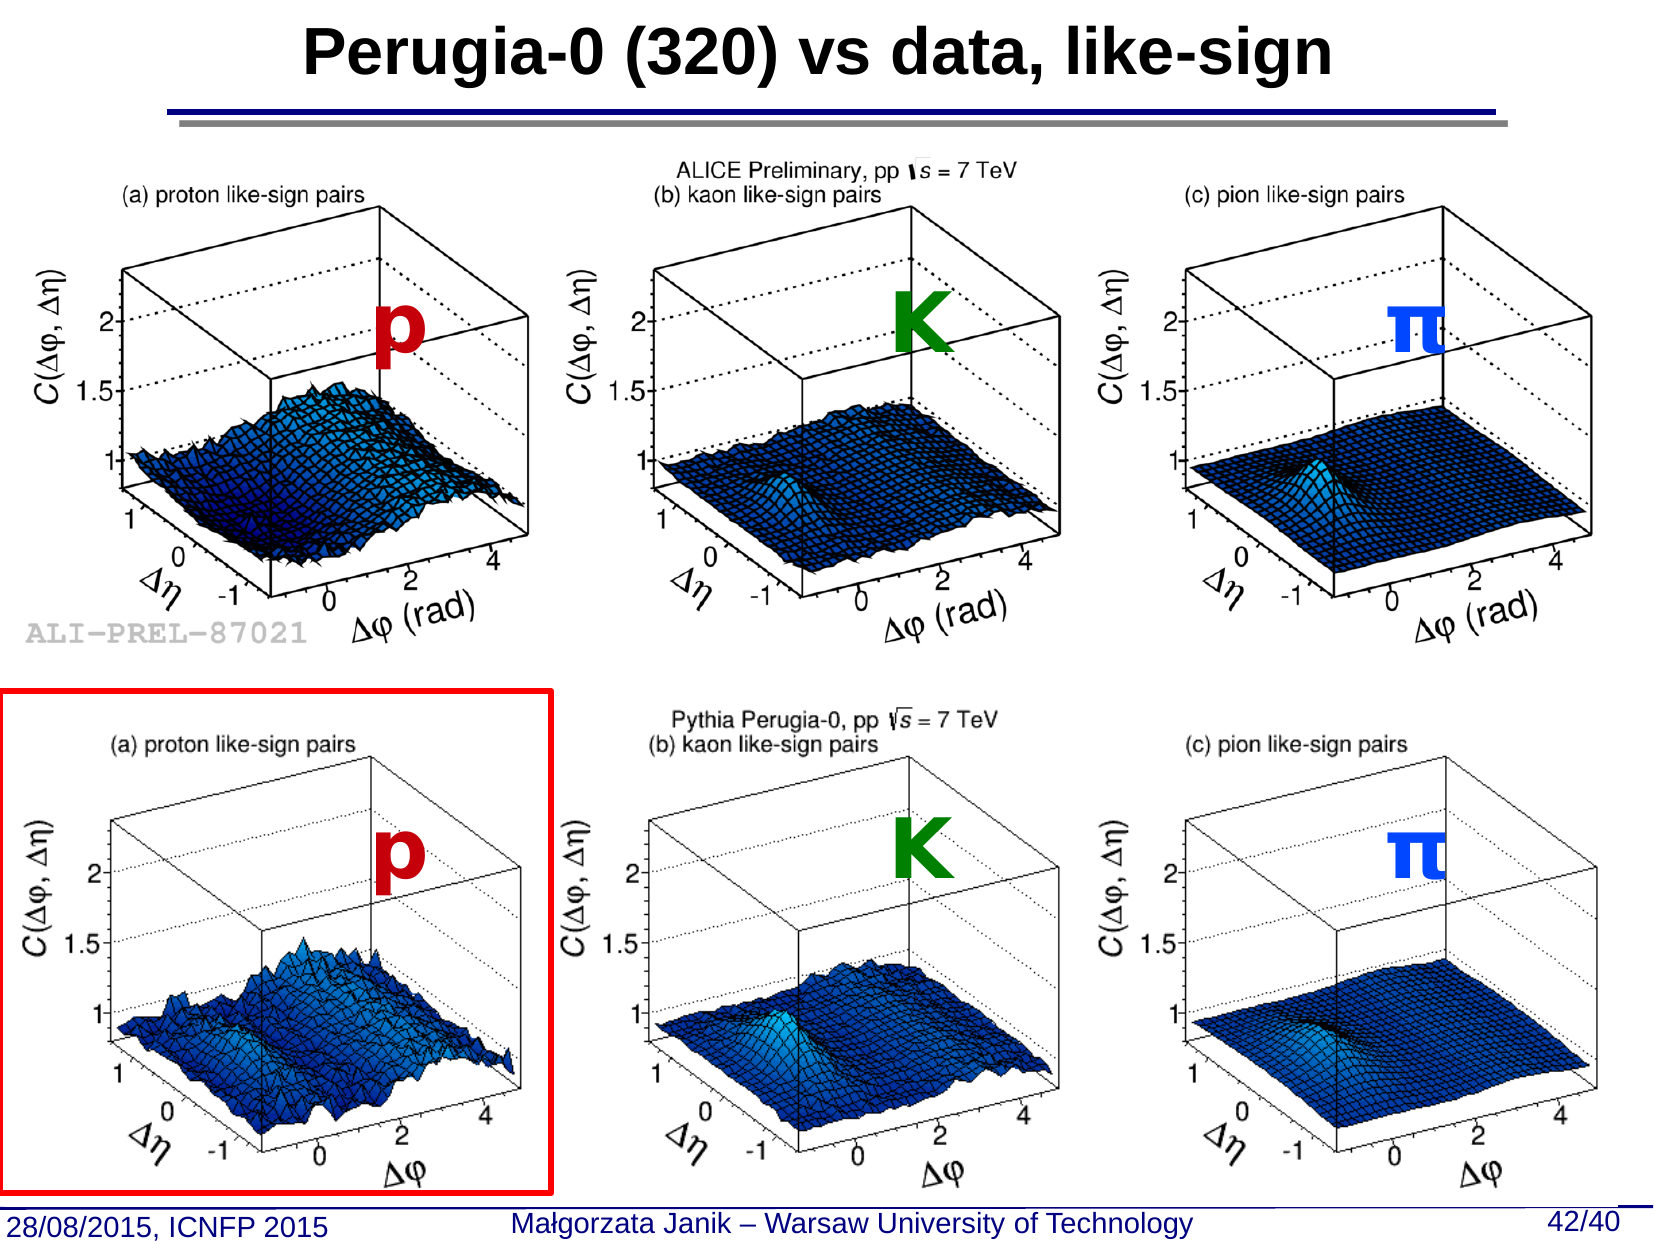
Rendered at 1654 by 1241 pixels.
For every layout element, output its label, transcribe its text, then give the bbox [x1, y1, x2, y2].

picture [5, 702, 1618, 1207]
text_box π [1369, 268, 1479, 381]
title Perugia-0 (320) vs data, like-sign [75, 0, 1563, 127]
text_box p [354, 268, 463, 381]
text_box p [354, 793, 463, 907]
picture [5, 702, 548, 1190]
picture [17, 153, 1612, 651]
text_box K [874, 793, 983, 907]
text_box K [874, 268, 983, 381]
text_box π [1369, 793, 1479, 907]
